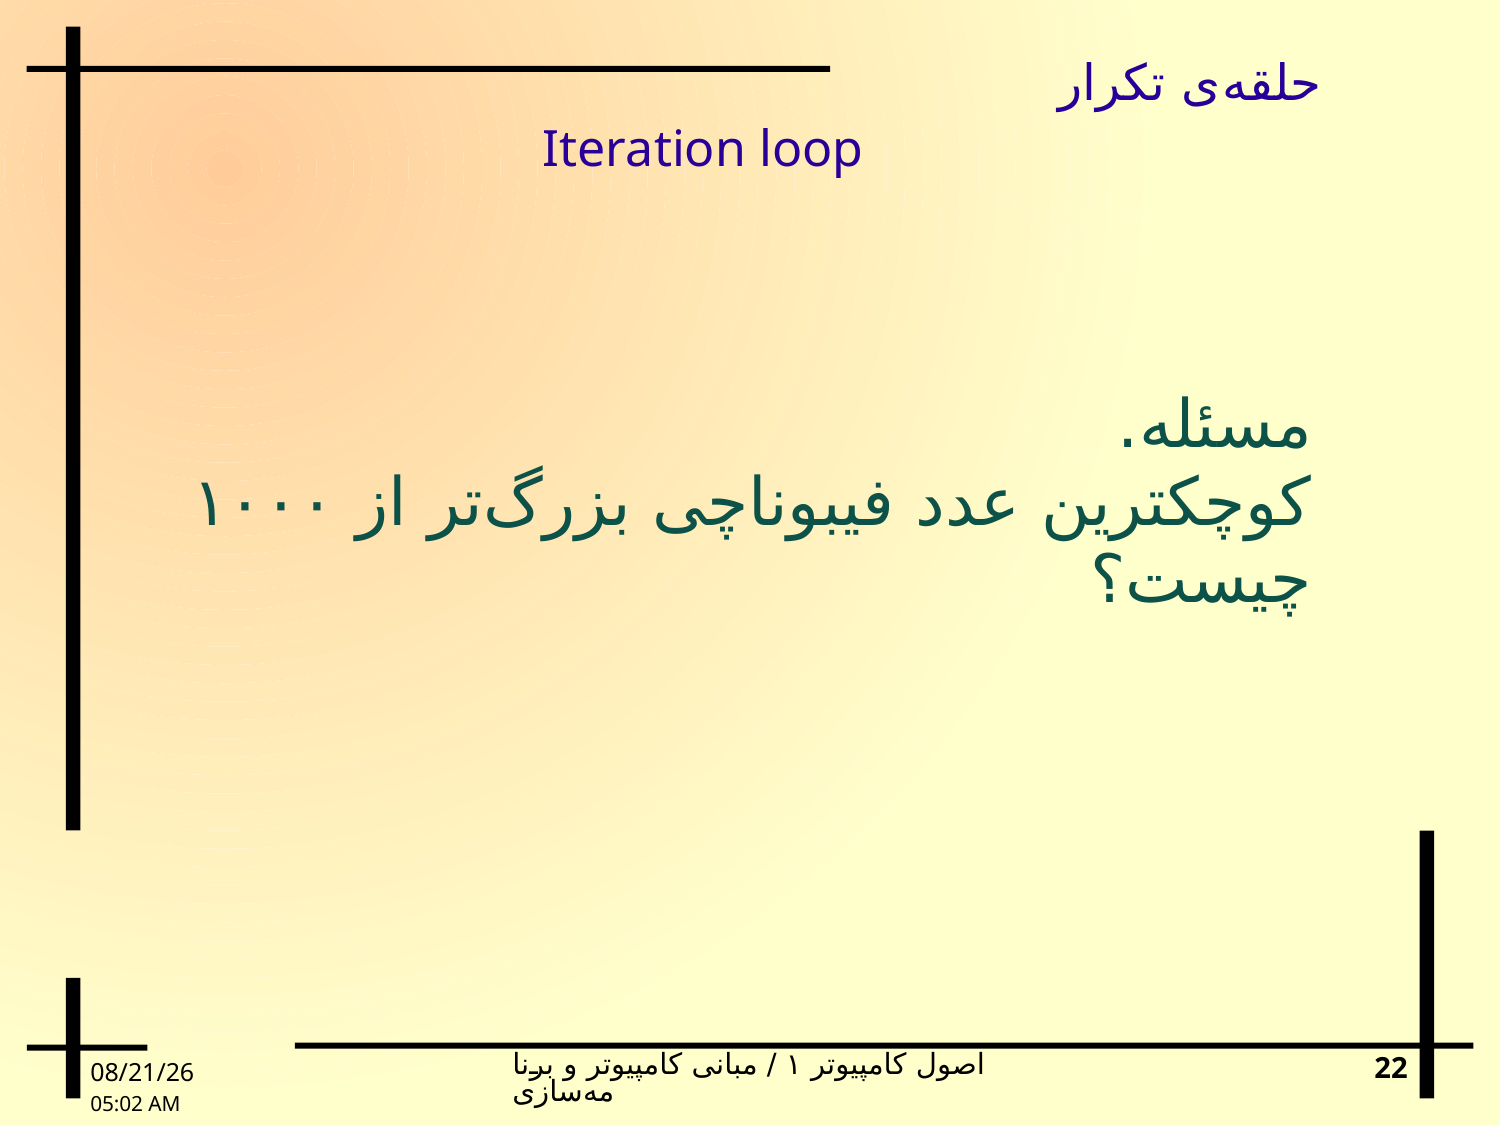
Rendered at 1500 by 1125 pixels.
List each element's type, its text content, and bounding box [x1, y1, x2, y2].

title حلقه‌ی تکرار Iteration loop [62, 57, 1344, 178]
list مسئله. کوچکترین عدد فیبوناچی بزرگ‌تر از ۱۰۰۰ چیست؟ [134, 385, 1366, 594]
